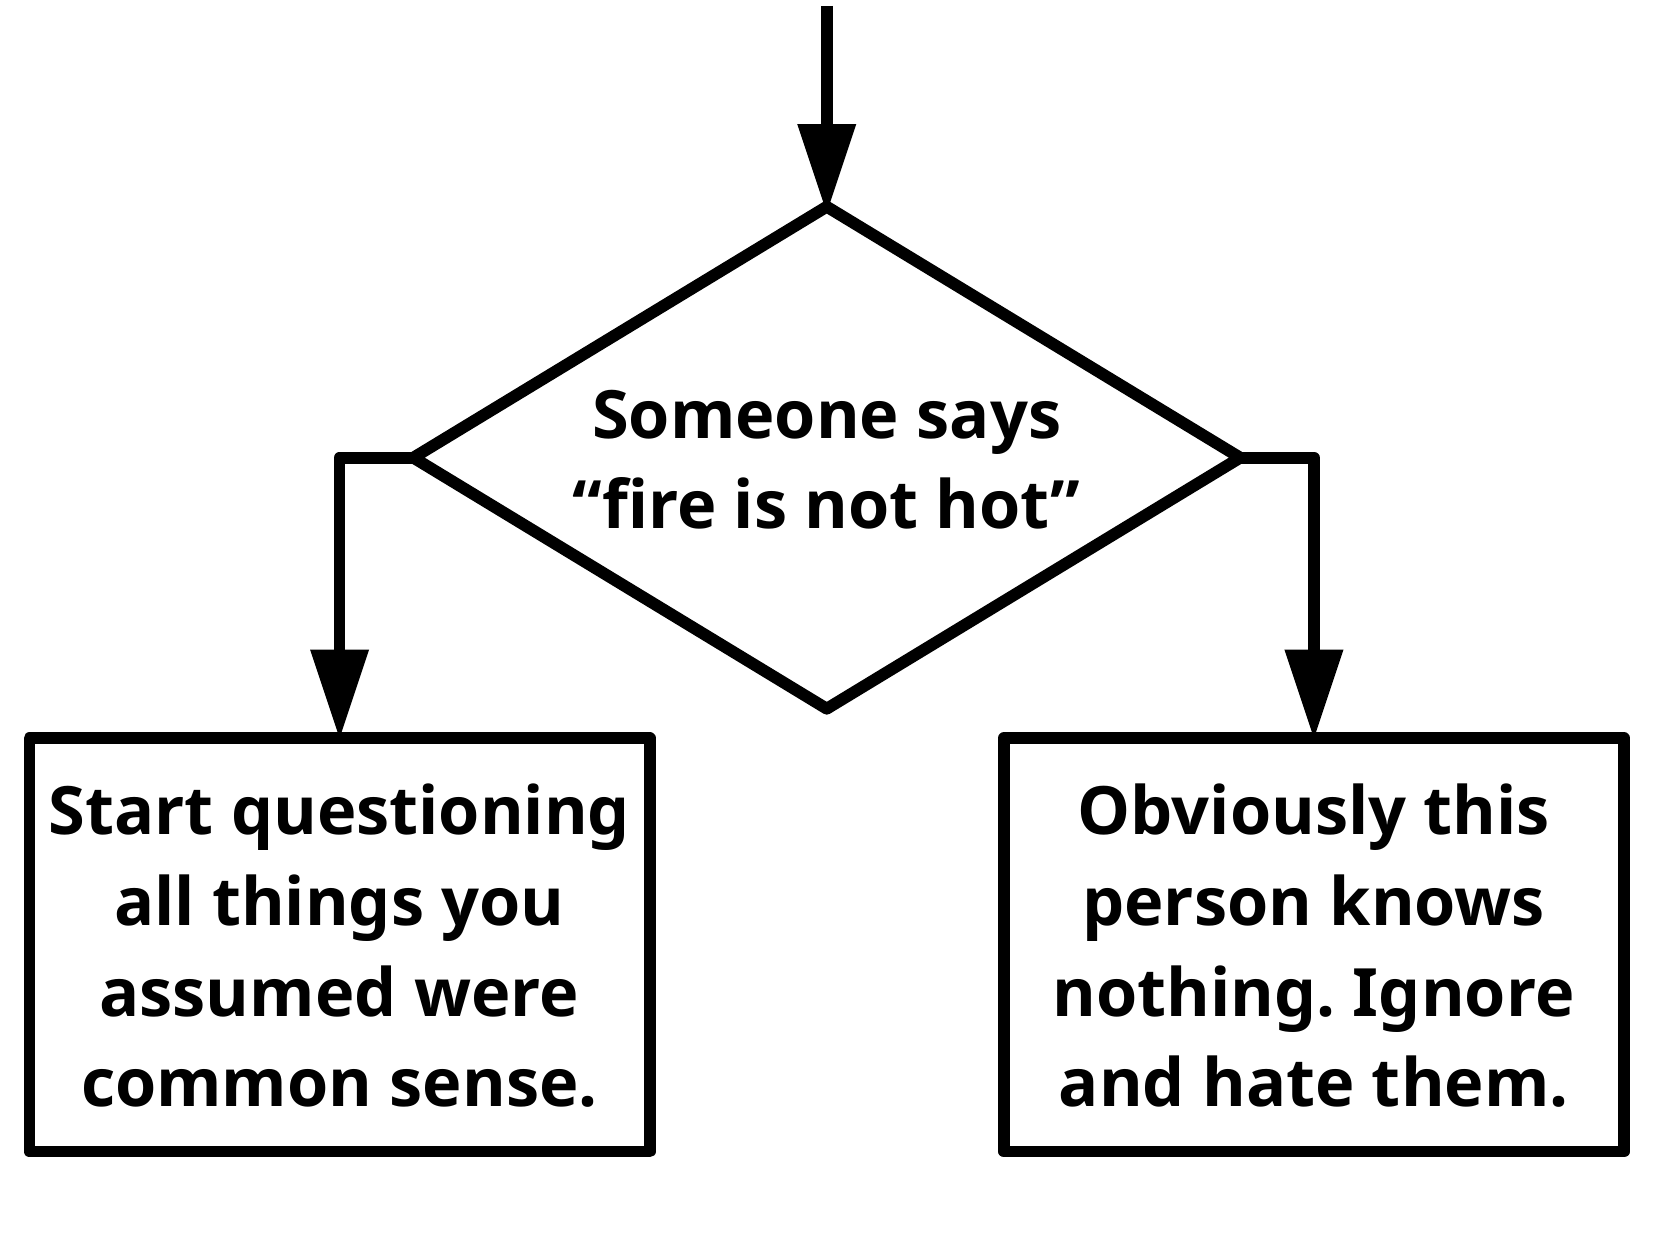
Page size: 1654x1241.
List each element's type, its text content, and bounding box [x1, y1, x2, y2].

text_box Someone says “fire is not hot” [413, 208, 1240, 709]
text_box Obviously this person knows nothing. Ignore and hate them. [1003, 738, 1625, 1152]
text_box Start questioning all things you assumed were common sense. [29, 738, 650, 1152]
